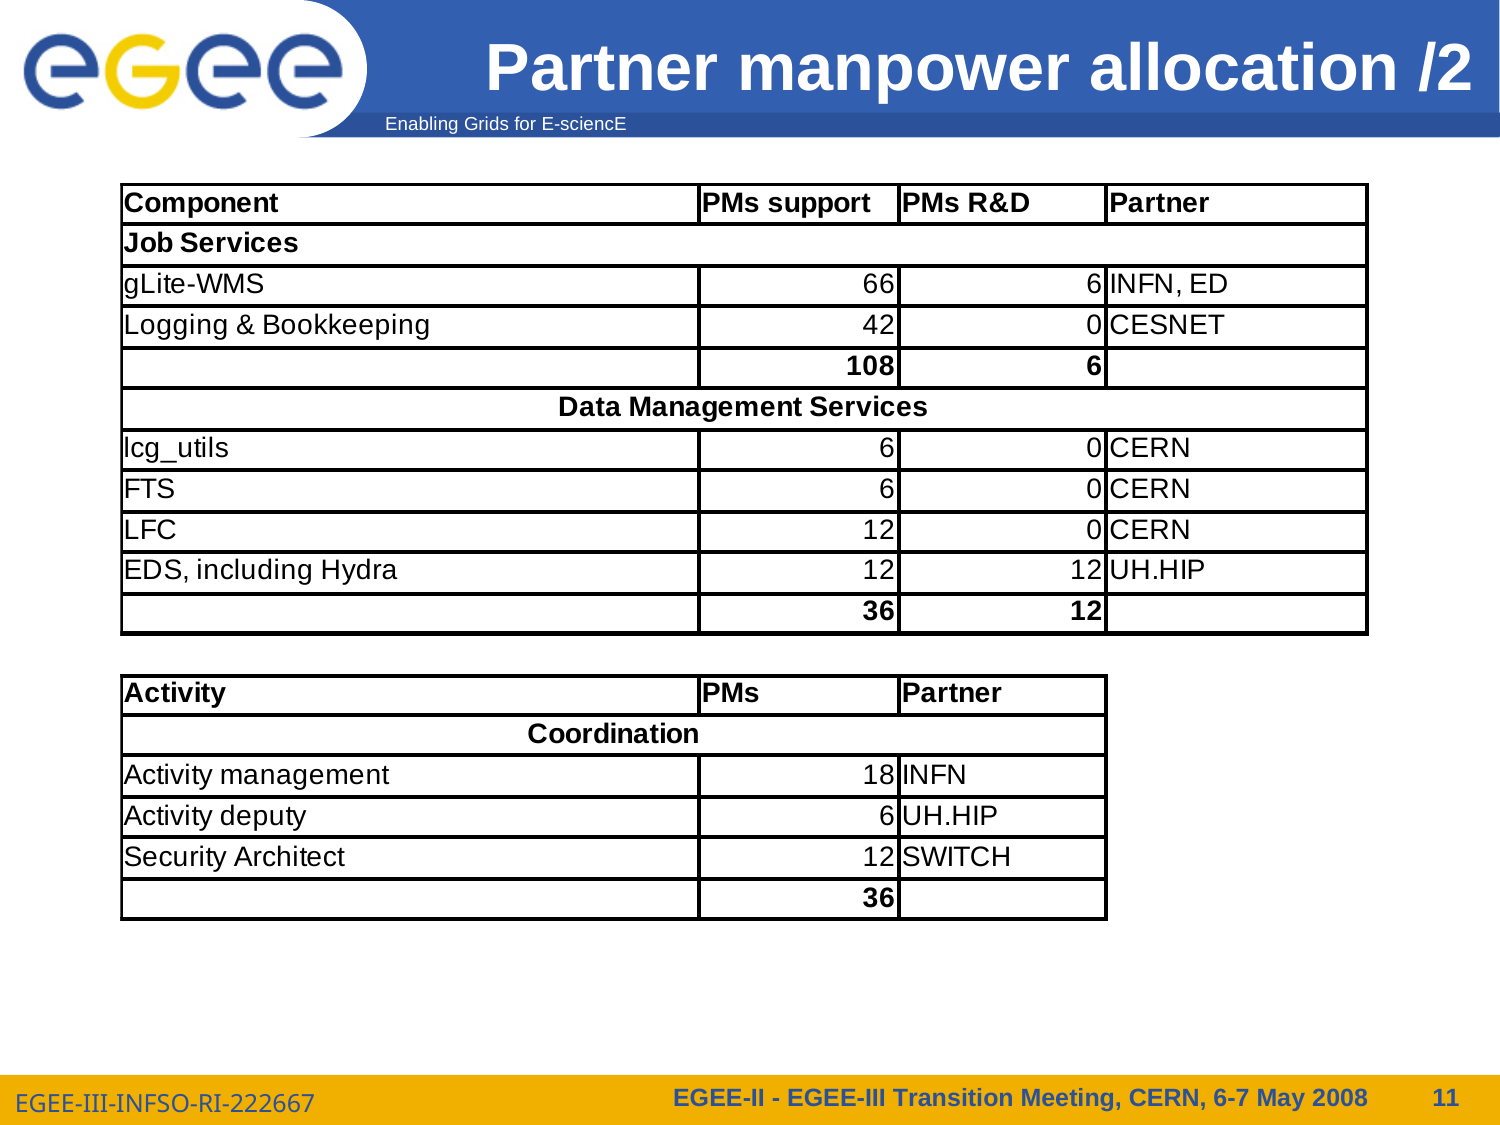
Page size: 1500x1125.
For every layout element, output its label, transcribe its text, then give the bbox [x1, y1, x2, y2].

chart [120, 183, 1371, 1046]
picture [18, 30, 349, 112]
title Partner manpower allocation /2 [369, 0, 1475, 148]
